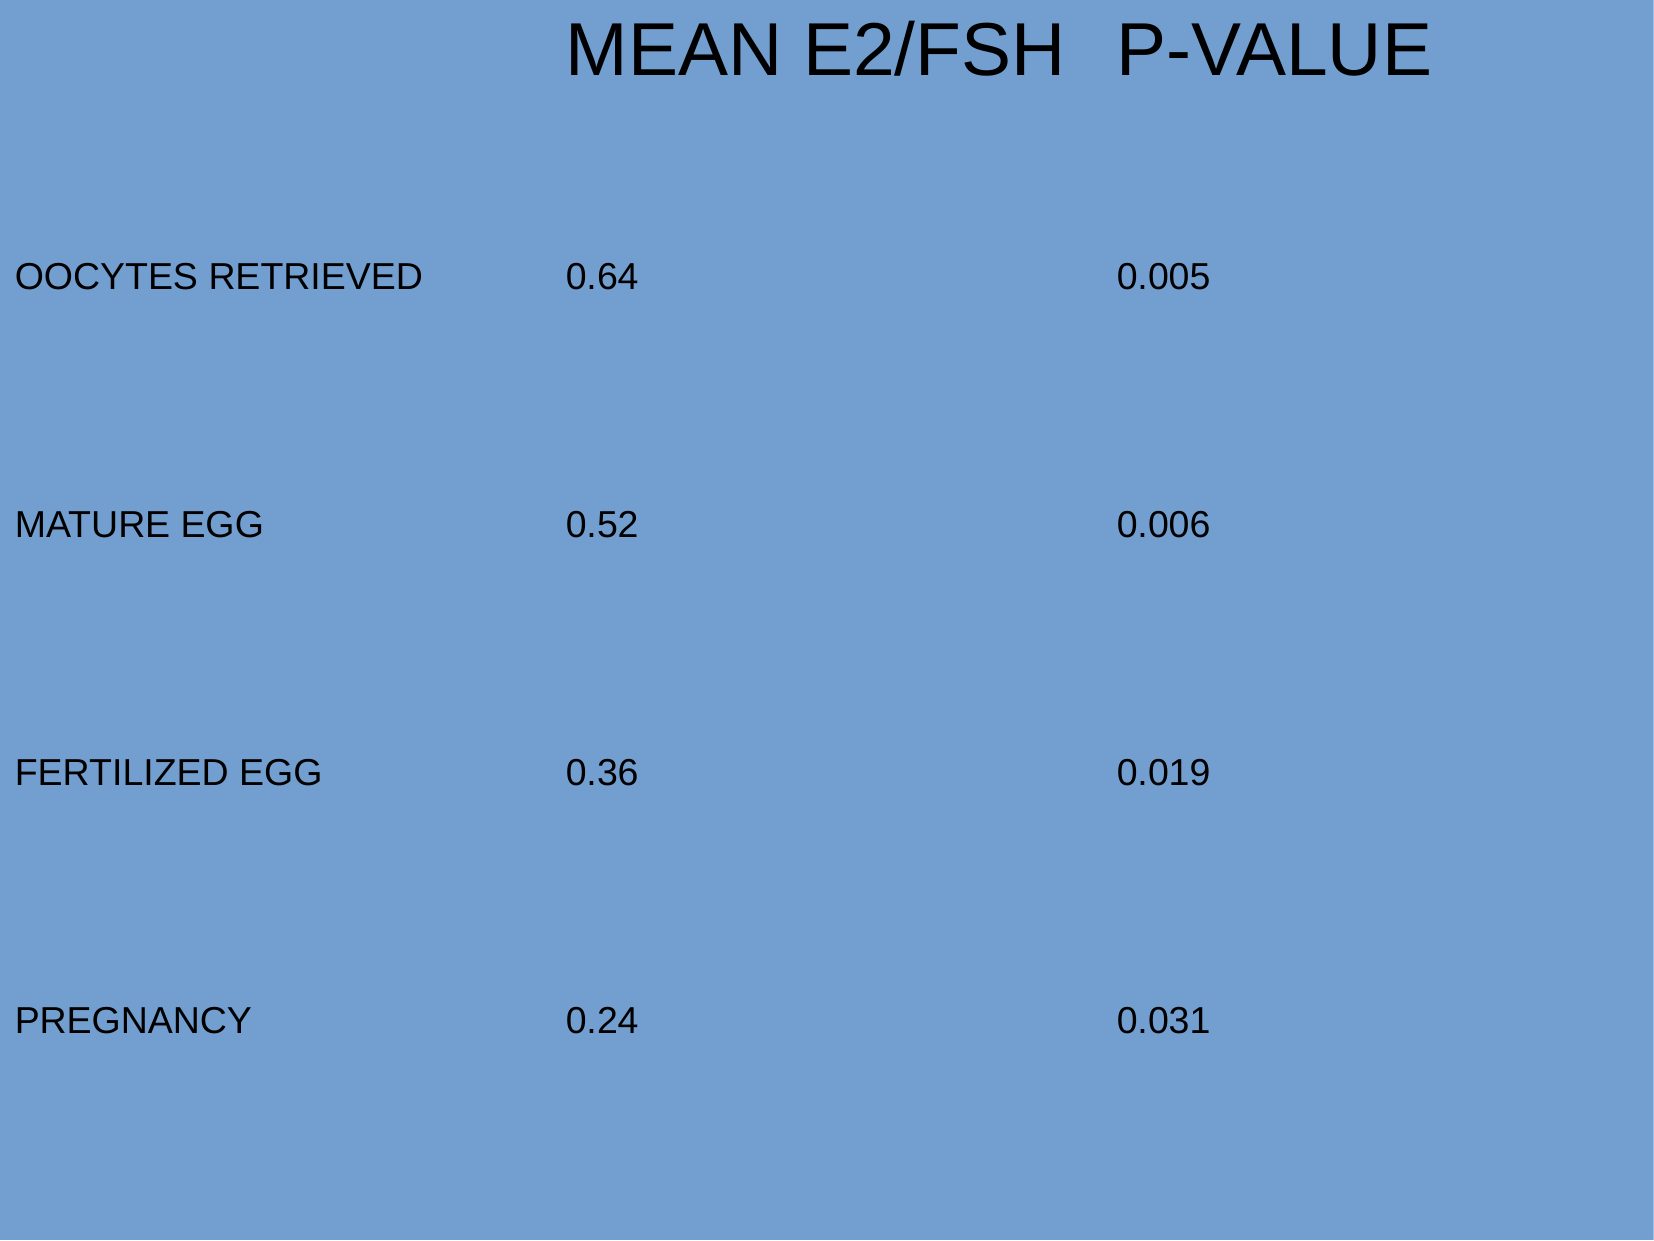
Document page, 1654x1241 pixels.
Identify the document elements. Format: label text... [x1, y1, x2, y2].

table_cell 0.24 [551, 992, 1102, 1240]
table_cell 0.36 [551, 744, 1102, 992]
table_header [0, 0, 551, 248]
table_cell 0.019 [1102, 744, 1654, 992]
table_cell 0.031 [1102, 992, 1654, 1240]
table_cell 0.52 [551, 496, 1102, 744]
table_cell 0.006 [1102, 496, 1654, 744]
table_header MEAN E2/FSH [551, 0, 1102, 248]
table_cell 0.005 [1102, 248, 1654, 496]
table_cell FERTILIZED EGG [0, 744, 551, 992]
table_cell MATURE EGG [0, 496, 551, 744]
table_cell PREGNANCY [0, 992, 551, 1240]
table_header P-VALUE [1102, 0, 1654, 248]
table_cell OOCYTES RETRIEVED [0, 248, 551, 496]
table_cell 0.64 [551, 248, 1102, 496]
